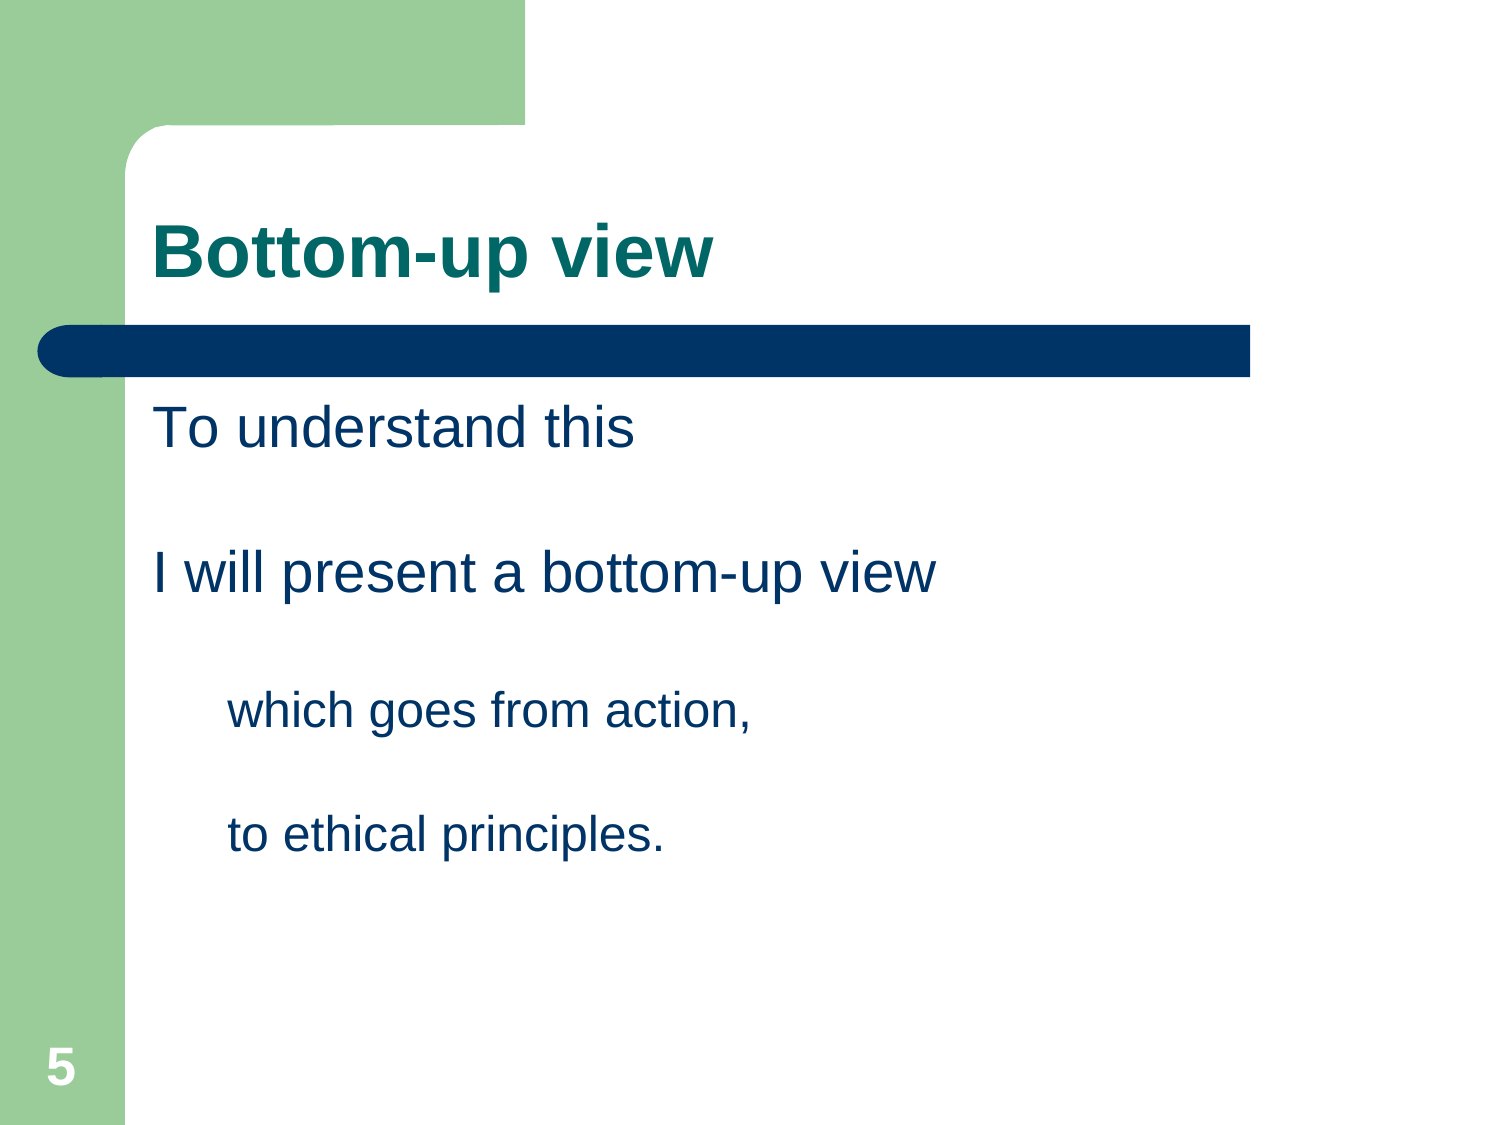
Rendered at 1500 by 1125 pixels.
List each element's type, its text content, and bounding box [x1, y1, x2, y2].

list To understand this I will present a bottom-up view which goes from action, to ethical principles. [137, 387, 1400, 999]
title Bottom-up view [136, 136, 1414, 301]
